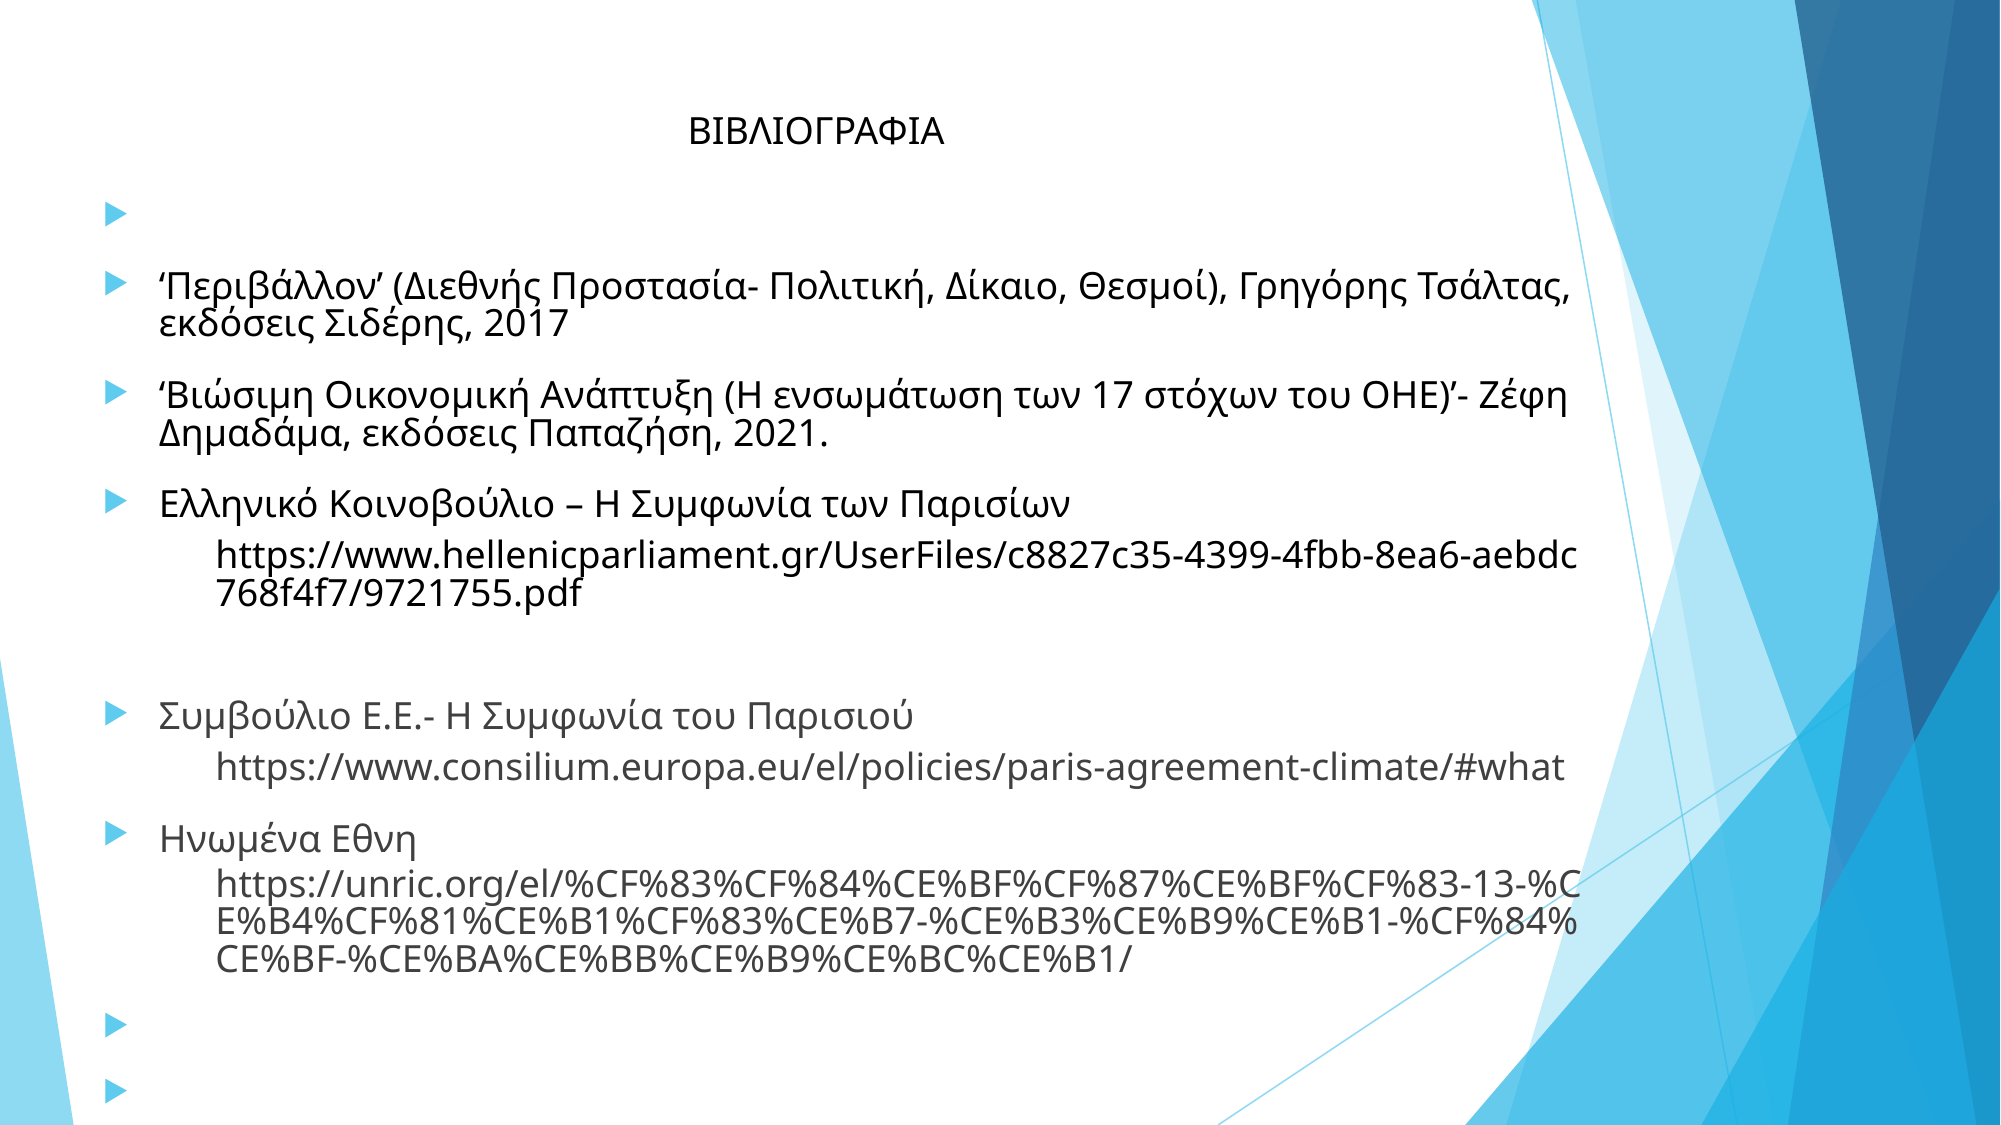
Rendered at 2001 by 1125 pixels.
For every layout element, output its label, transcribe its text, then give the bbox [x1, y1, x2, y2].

title ΒΙΒΛΙΟΓΡΑΦΙΑ [111, 99, 1522, 165]
list ‘Περιβάλλον’ (Διεθνής Προστασία- Πολιτική, Δίκαιο, Θεσμοί), Γρηγόρης Τσάλτας, εκδόσεις Σιδέρης, 2017 ‘Βιώσιμη Οικονομική Ανάπτυξη (Η ενσωμάτωση των 17 στόχων του ΟΗΕ)’- Ζέφη Δημαδάμα, εκδόσεις Παπαζήση, 2021. Ελληνικό Κοινοβούλιο – Η Συμφωνία των Παρισίων https://www.hellenicparliament.gr/UserFiles/c8827c35-4399-4fbb-8ea6-aebdc768f4f7/9721755.pdf Συμβούλιο Ε.Ε.- Η Συμφωνία του Παρισιού https://www.consilium.europa.eu/el/policies/paris-agreement-climate/#what Ηνωμένα Εθνη https://unric.org/el/%CF%83%CF%84%CE%BF%CF%87%CE%BF%CF%83-13-%CE%B4%CF%81%CE%B1%CF%83%CE%B7-%CE%B3%CE%B9%CE%B1-%CF%84%CE%BF-%CE%BA%CE%BB%CE%B9%CE%BC%CE%B1/ [87, 188, 1614, 992]
